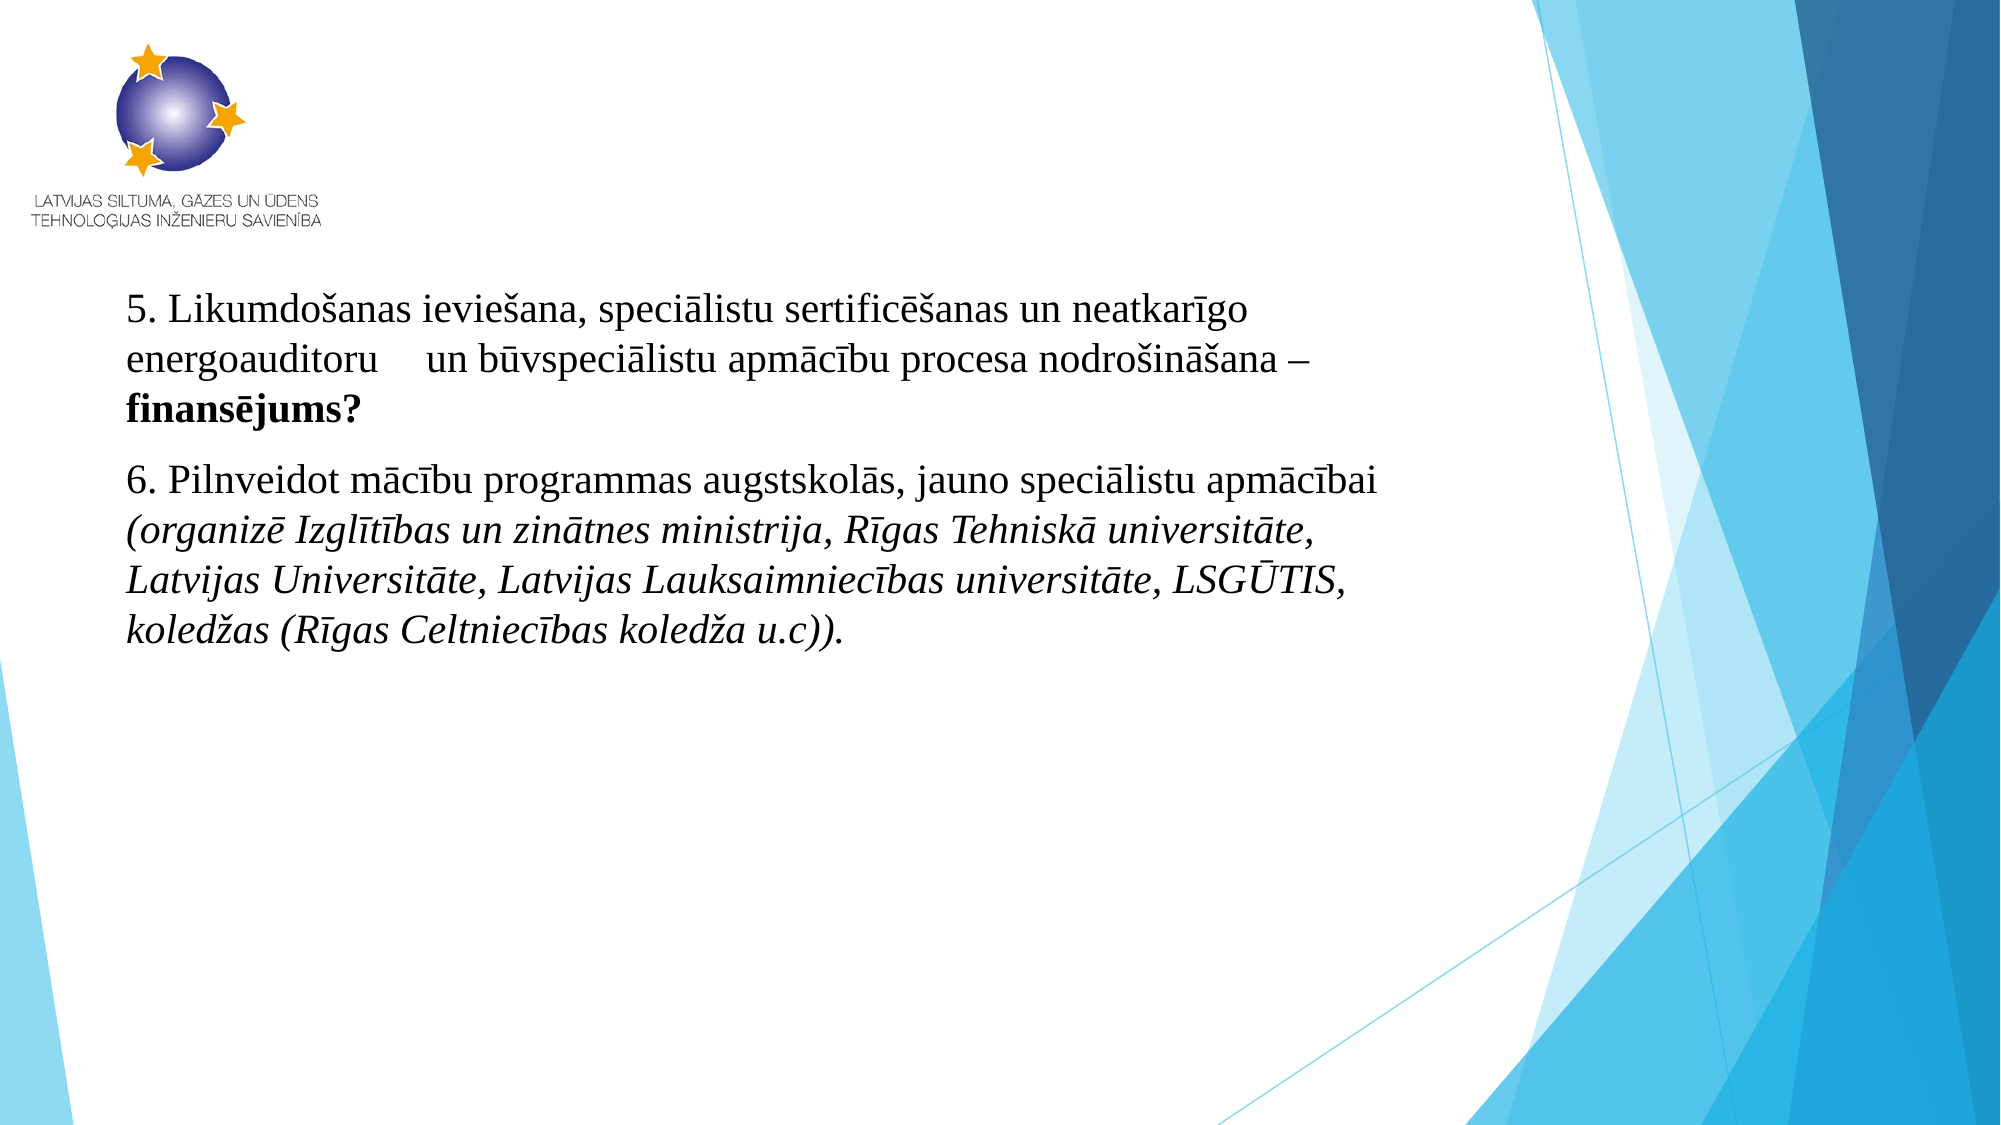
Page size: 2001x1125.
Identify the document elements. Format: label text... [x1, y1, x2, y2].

list 5. Likumdošanas ieviešana, speciālistu sertificēšanas un neatkarīgo energoauditoru un būvspeciālistu apmācību procesa nodrošināšana – finansējums? 6. Pilnveidot mācību programmas augstskolās, jauno speciālistu apmācībai (organizē Izglītības un zinātnes ministrija, Rīgas Tehniskā universitāte, Latvijas Universitāte, Latvijas Lauksaimniecības universitāte, LSGŪTIS, koledžas (Rīgas Celtniecības koledža u.c)). [111, 272, 1522, 992]
picture [31, 39, 321, 229]
